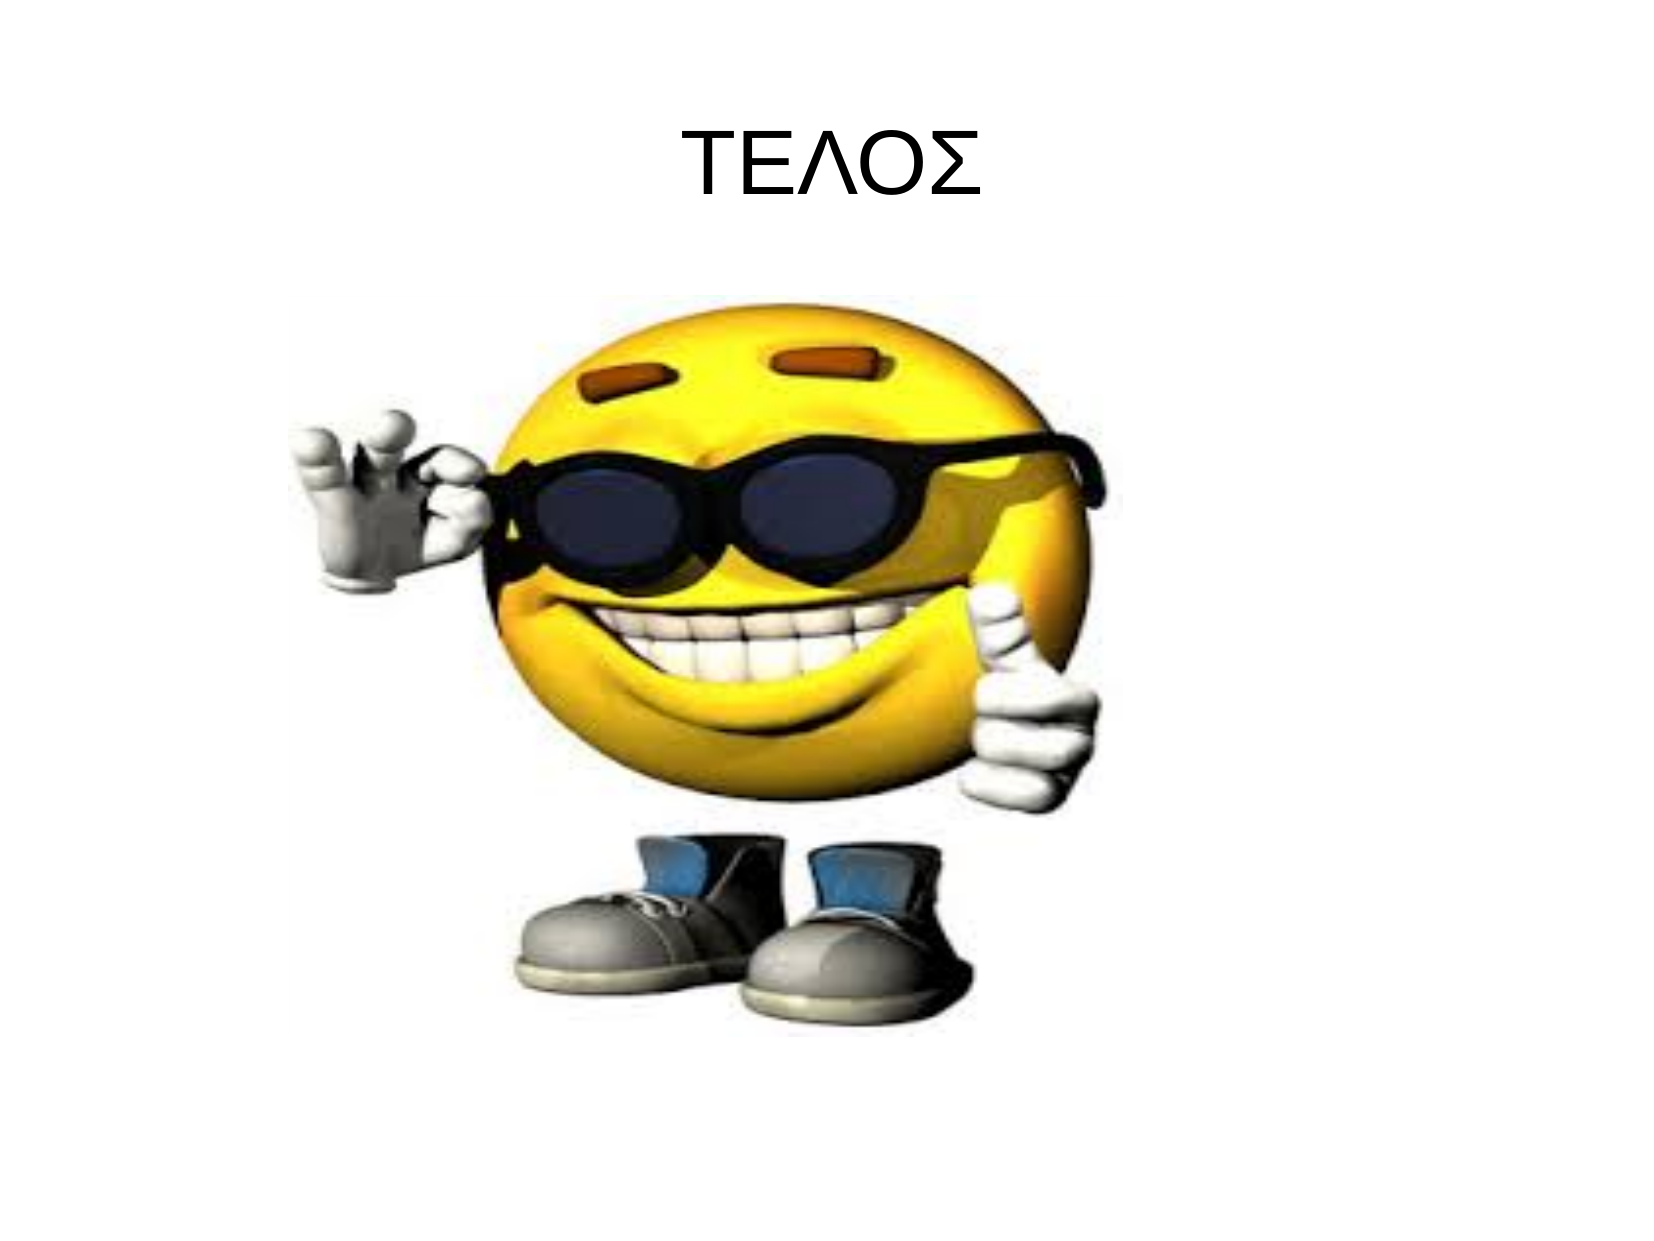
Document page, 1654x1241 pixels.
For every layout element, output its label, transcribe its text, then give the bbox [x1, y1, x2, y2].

picture [288, 295, 1123, 1037]
title ΤΕΛΟΣ [88, 59, 1577, 267]
